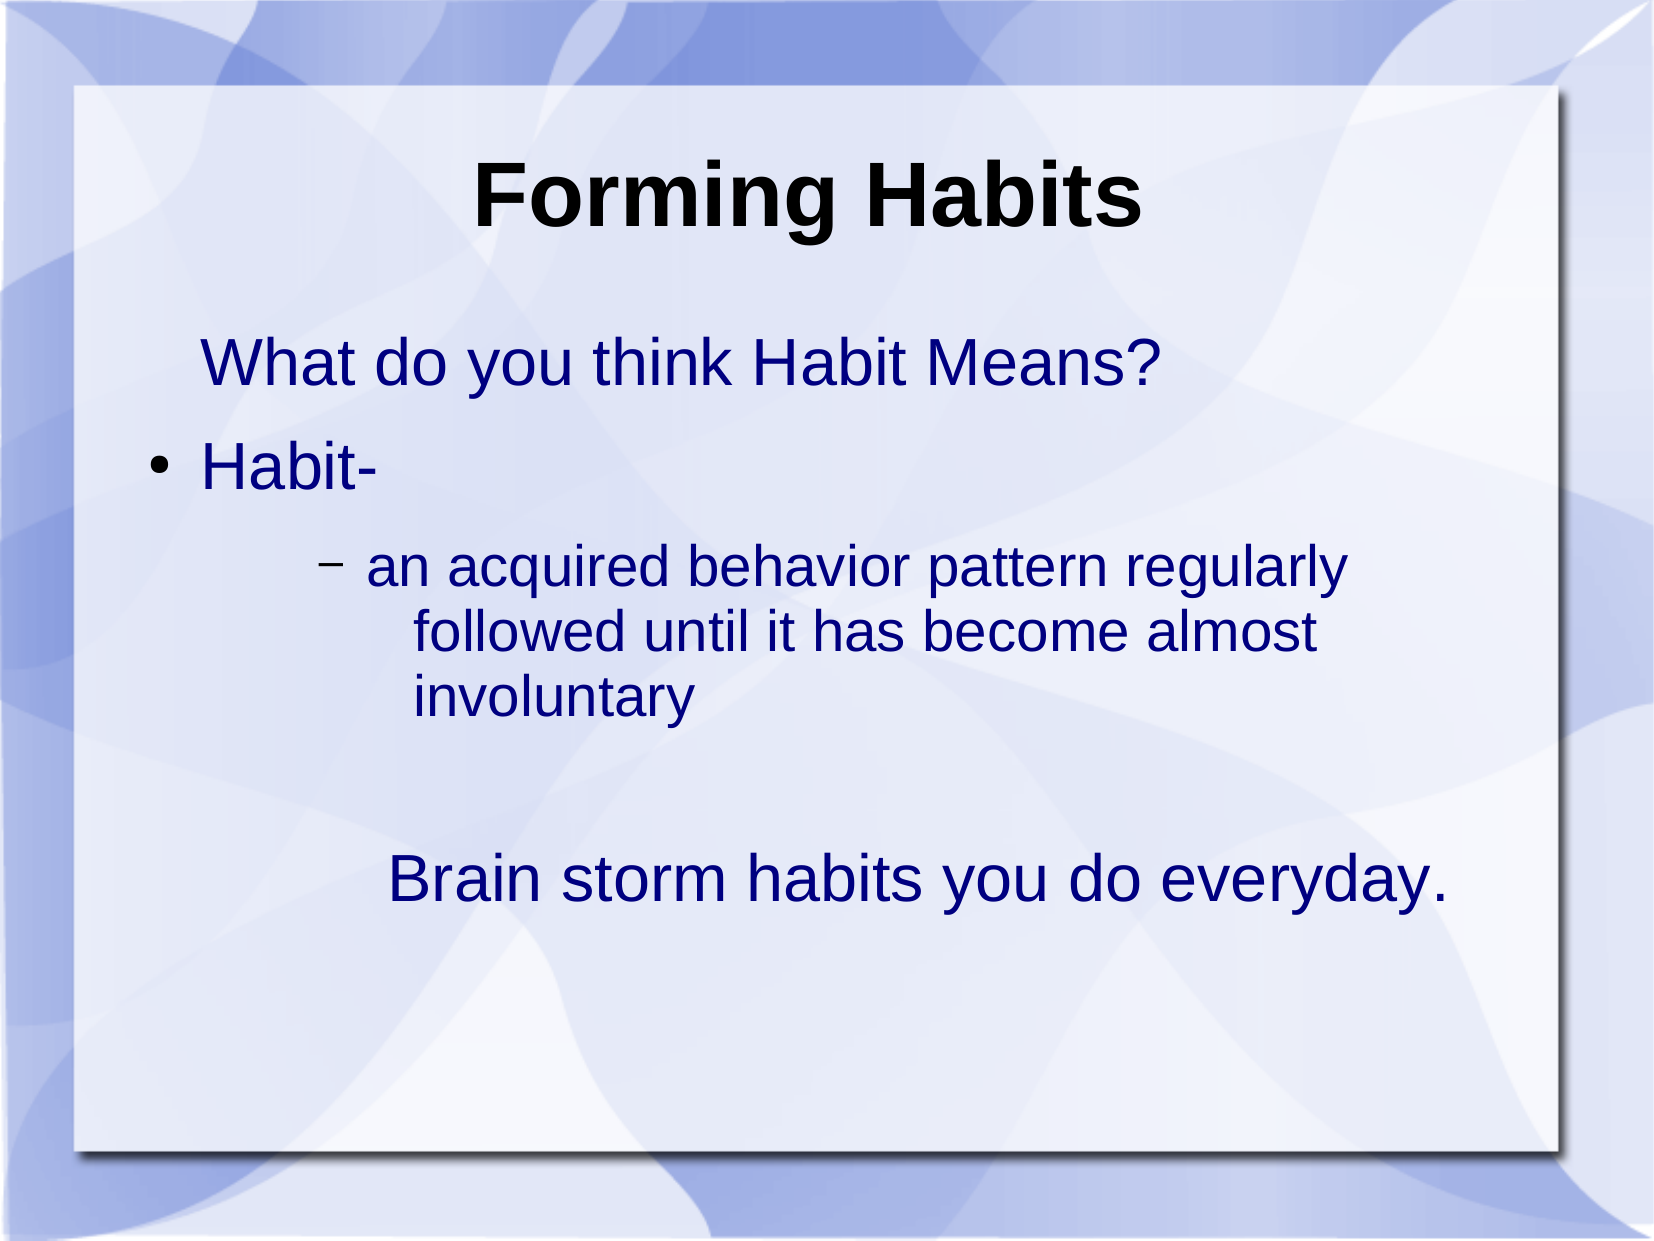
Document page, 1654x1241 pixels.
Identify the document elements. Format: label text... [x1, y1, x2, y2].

picture [0, 0, 1654, 1241]
title Forming Habits [82, 90, 1536, 298]
list What do you think Habit Means? Habit- an acquired behavior pattern regularly followed until it has become almost involuntary Brain storm habits you do everyday. [129, 324, 1489, 975]
